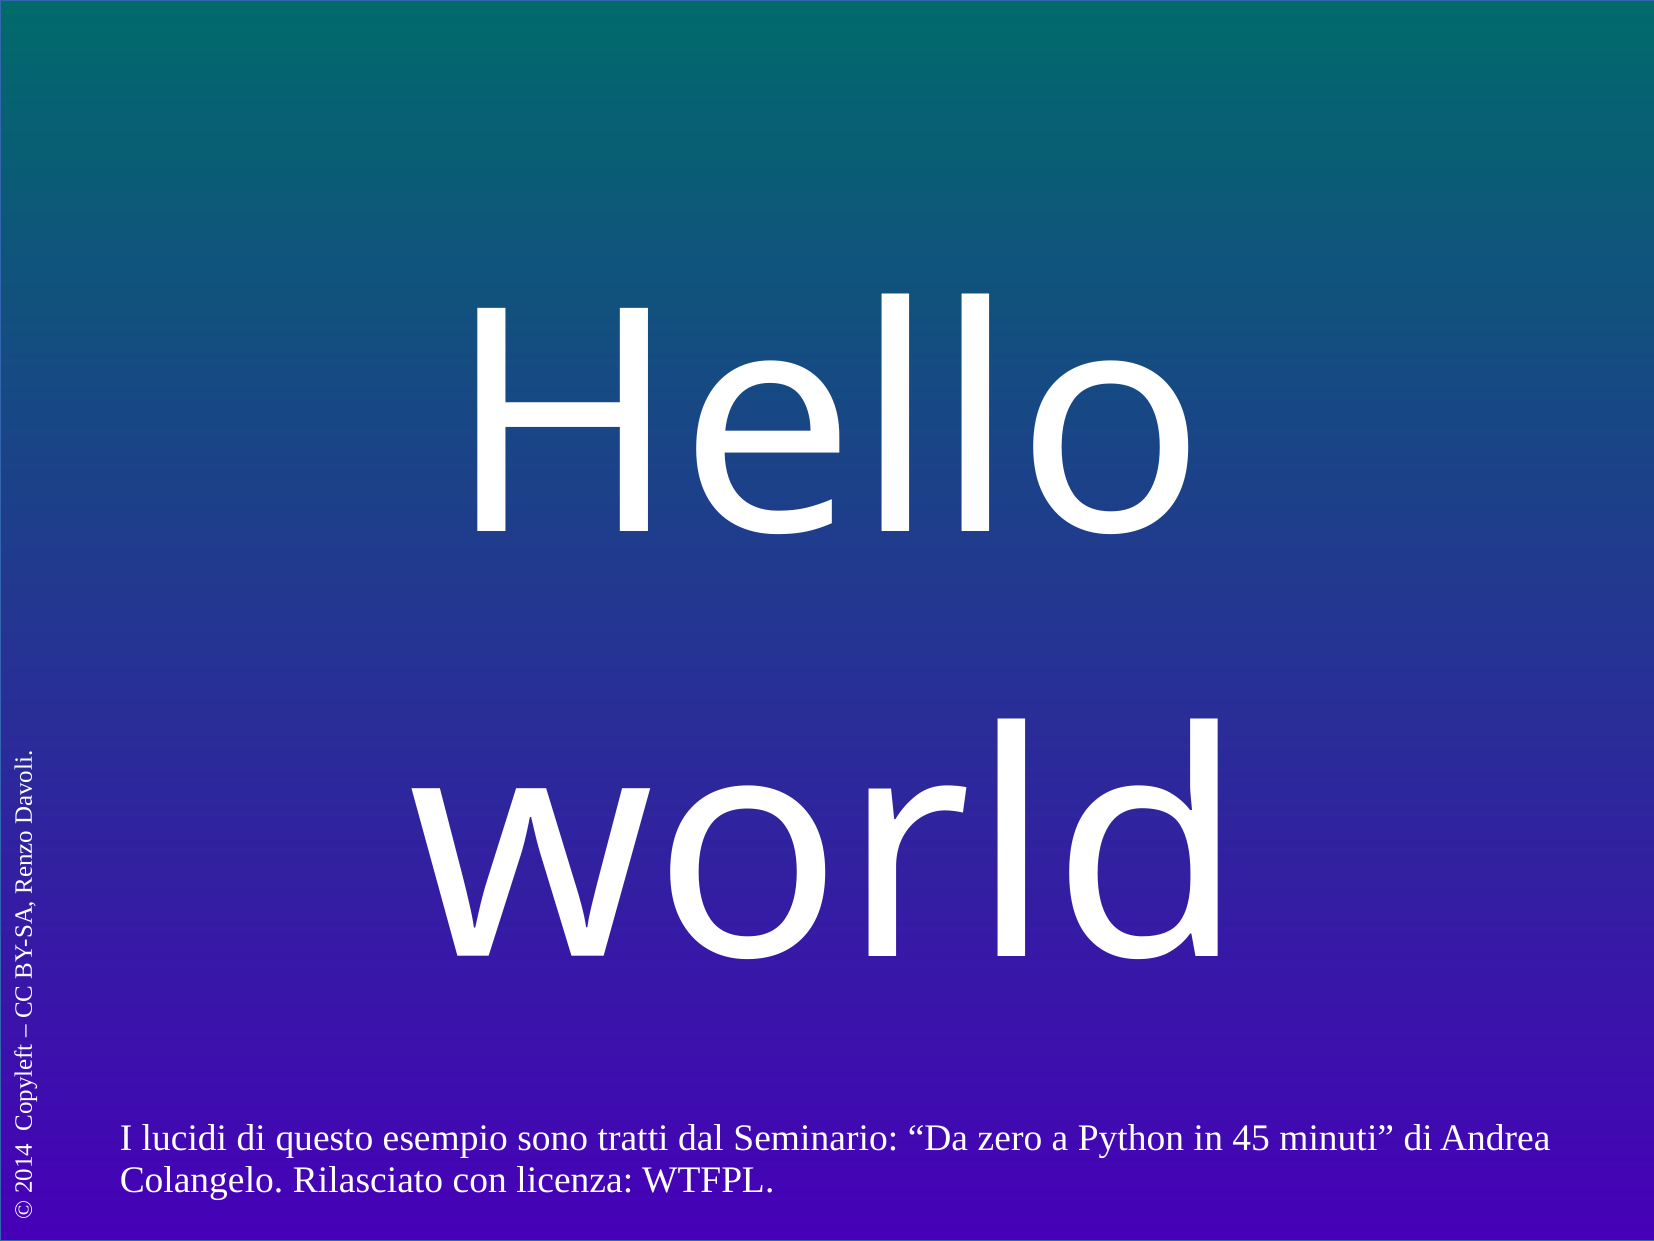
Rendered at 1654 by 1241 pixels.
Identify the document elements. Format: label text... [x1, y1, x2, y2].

text_box I lucidi di questo esempio sono tratti dal Seminario: “Da zero a Python in 45 minuti” di Andrea Colangelo. Rilasciato con licenza: WTFPL. [105, 1110, 1606, 1208]
text_box Hello world [0, 0, 1654, 1241]
